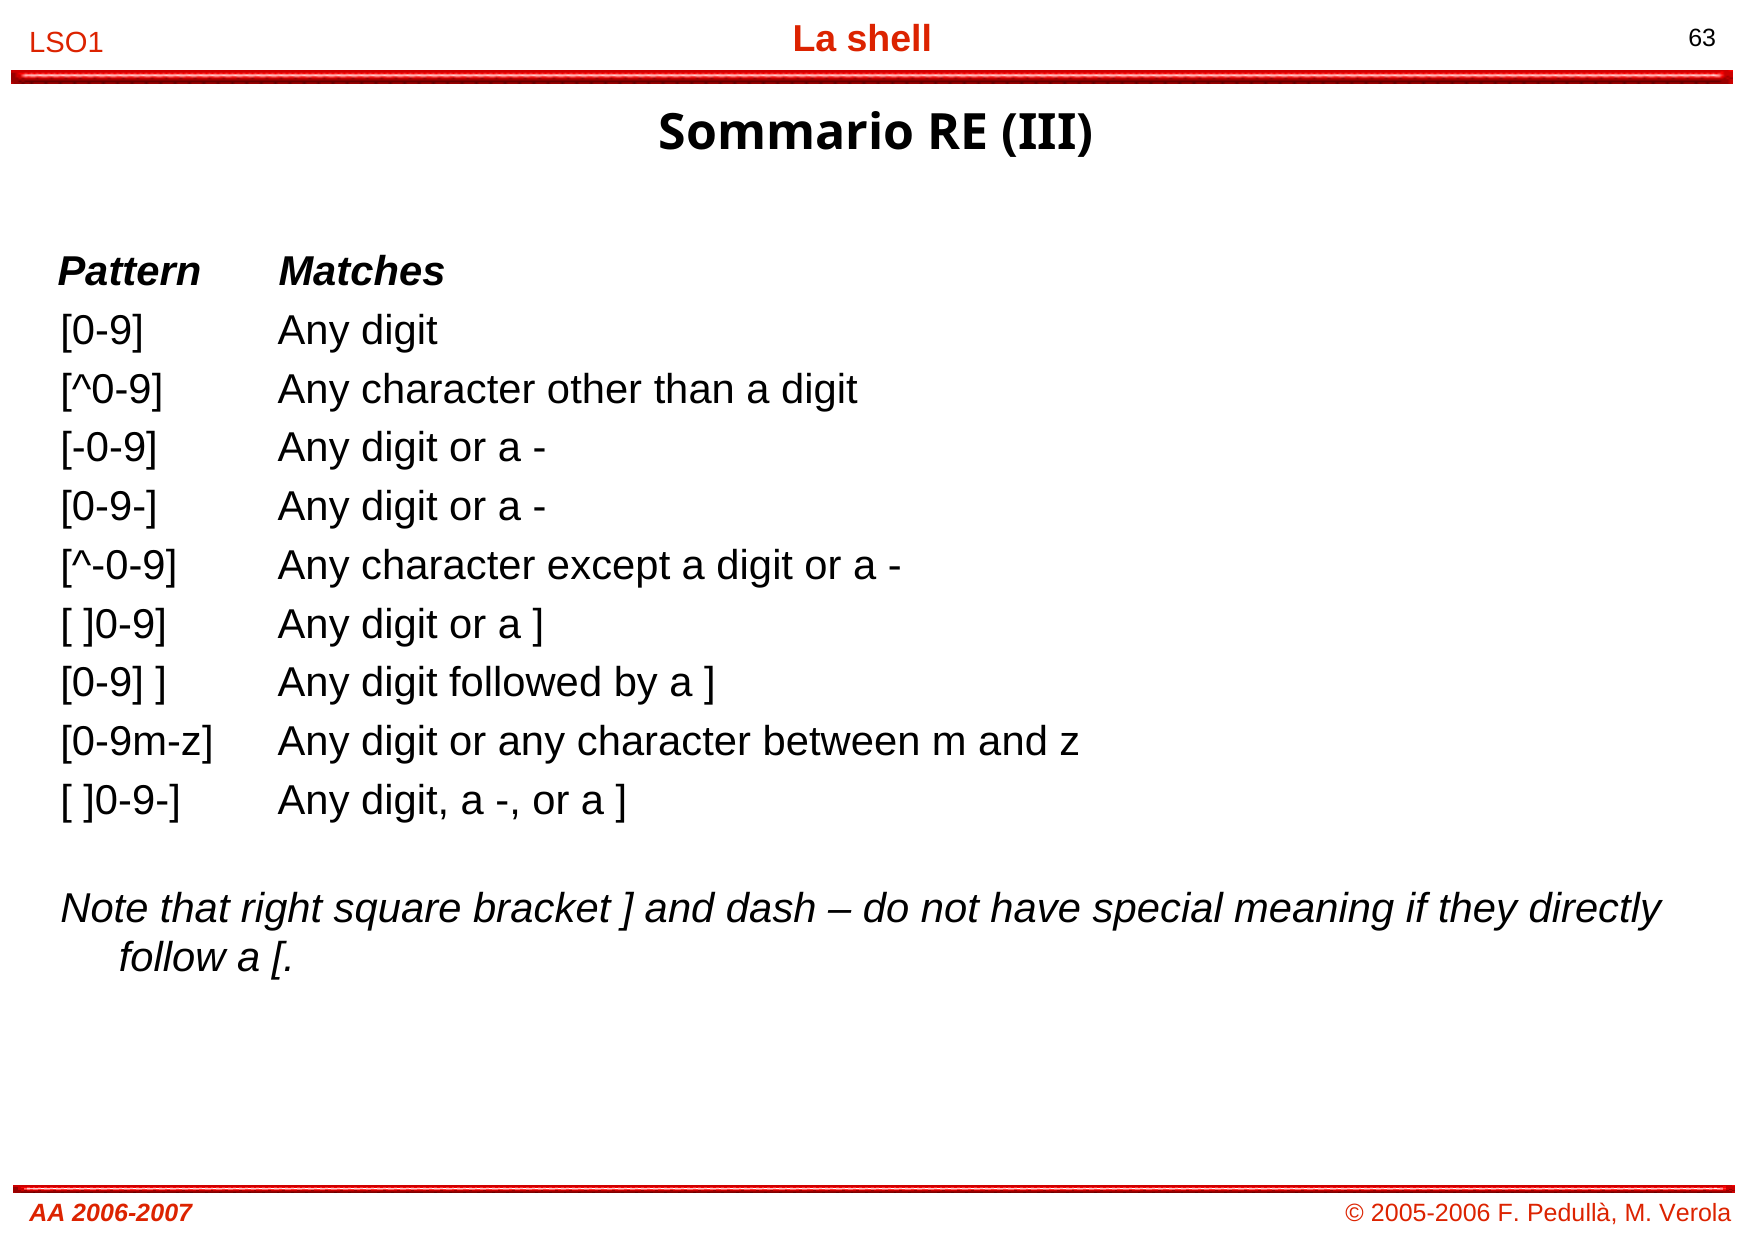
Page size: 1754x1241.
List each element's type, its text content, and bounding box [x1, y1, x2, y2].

title Sommario RE (III) [611, 84, 1142, 180]
list Pattern Matches [0-9] Any digit [^0-9] Any character other than a digit [-0-9] Any digit or a - [0-9-] Any digit or a - [^-0-9] Any character except a digit or a - [ ]0-9] Any digit or a ] [0-9] ] Any digit followed by a ] [0-9m-z] Any digit or any character between m and z [ ]0-9-] Any digit, a -, or a ] Note that right square bracket ] and dash – do not have special meaning if they directly follow a [. [42, 231, 1680, 1088]
picture [13, 1185, 1735, 1193]
picture [11, 70, 1733, 84]
